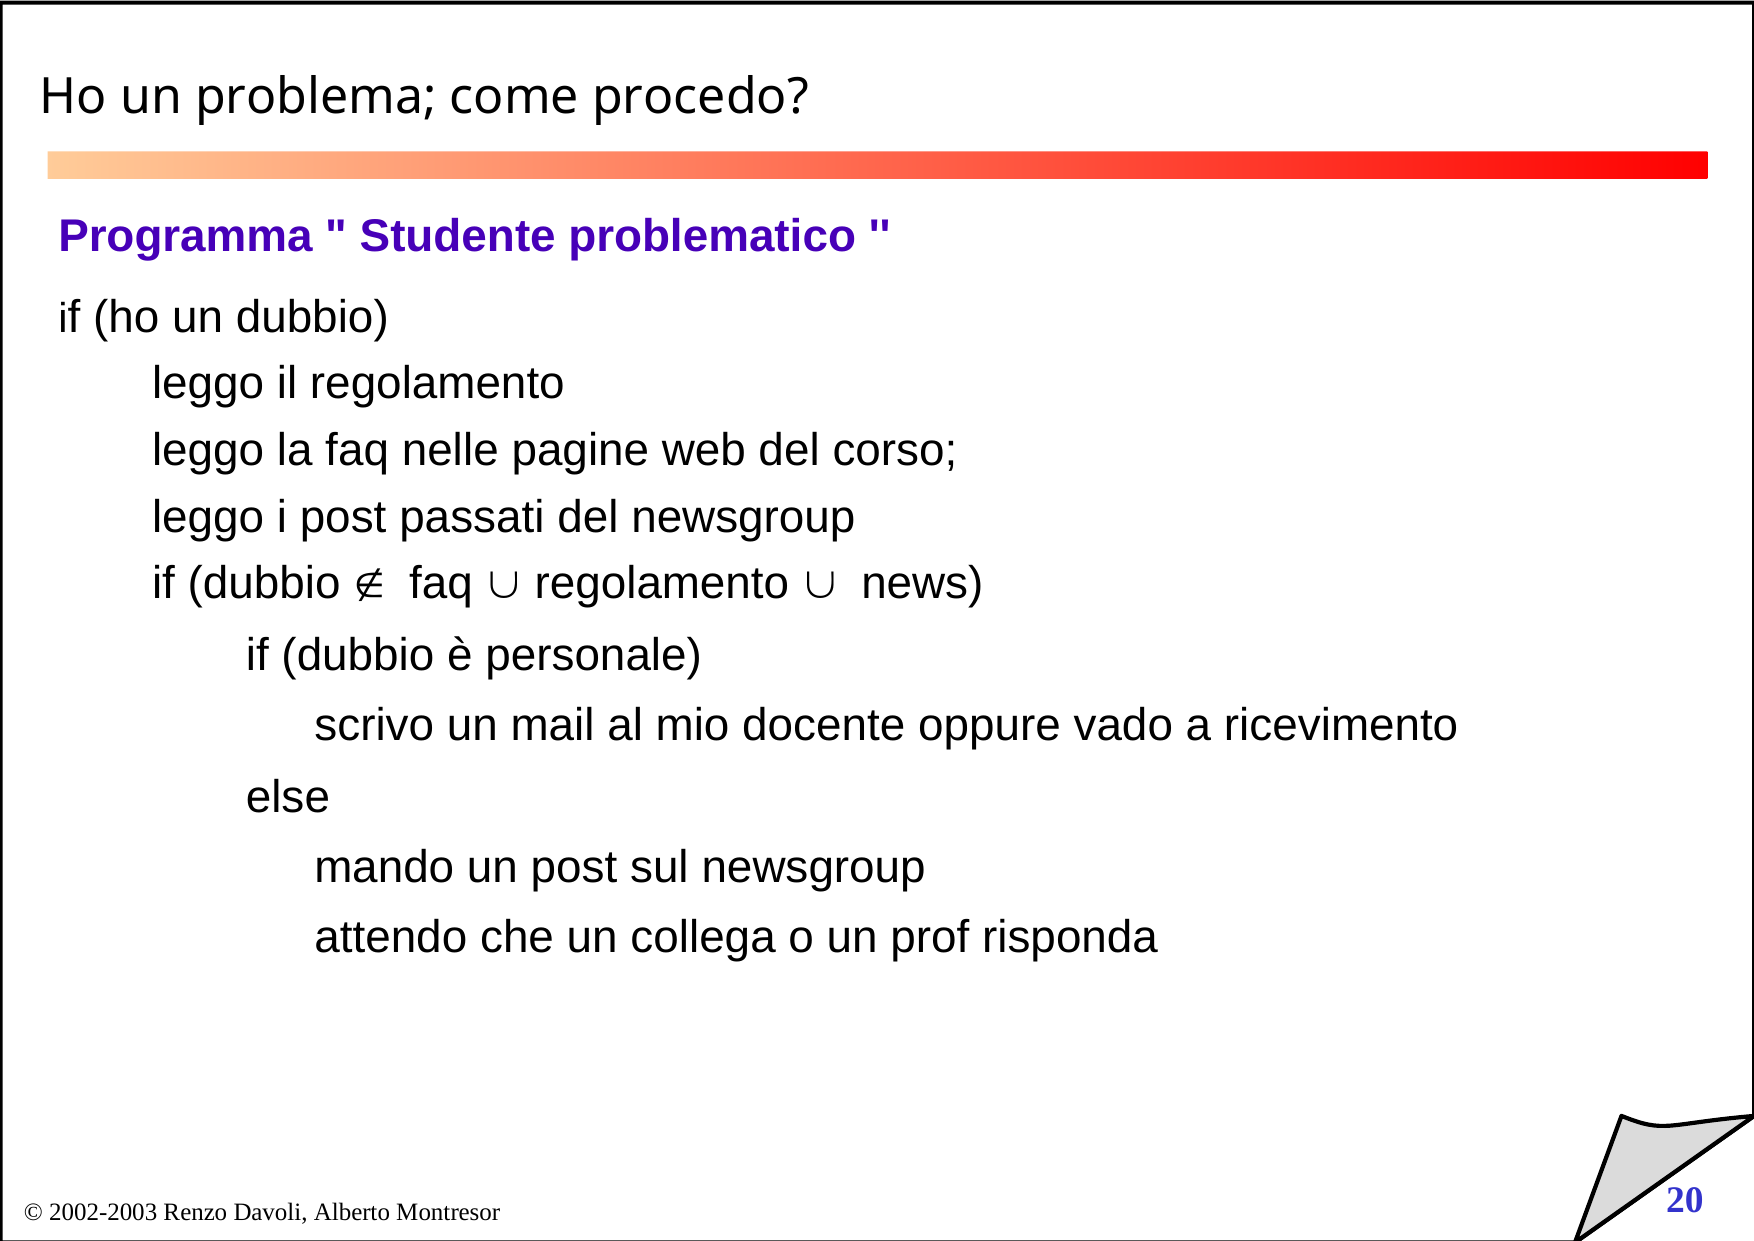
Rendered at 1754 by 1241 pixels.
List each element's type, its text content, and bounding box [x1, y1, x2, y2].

list Programma " Studente problematico '' if (ho un dubbio) leggo il regolamento leggo la faq nelle pagine web del corso; leggo i post passati del newsgroup if (dubbio faq ∪ regolamento ∪news) if (dubbio è personale) scrivo un mail al mio docente oppure vado a ricevimento else mando un post sul newsgroup attendo che un collega o un prof risponda [58, 206, 1696, 1127]
title Ho un problema; come procedo? [40, 48, 1714, 144]
